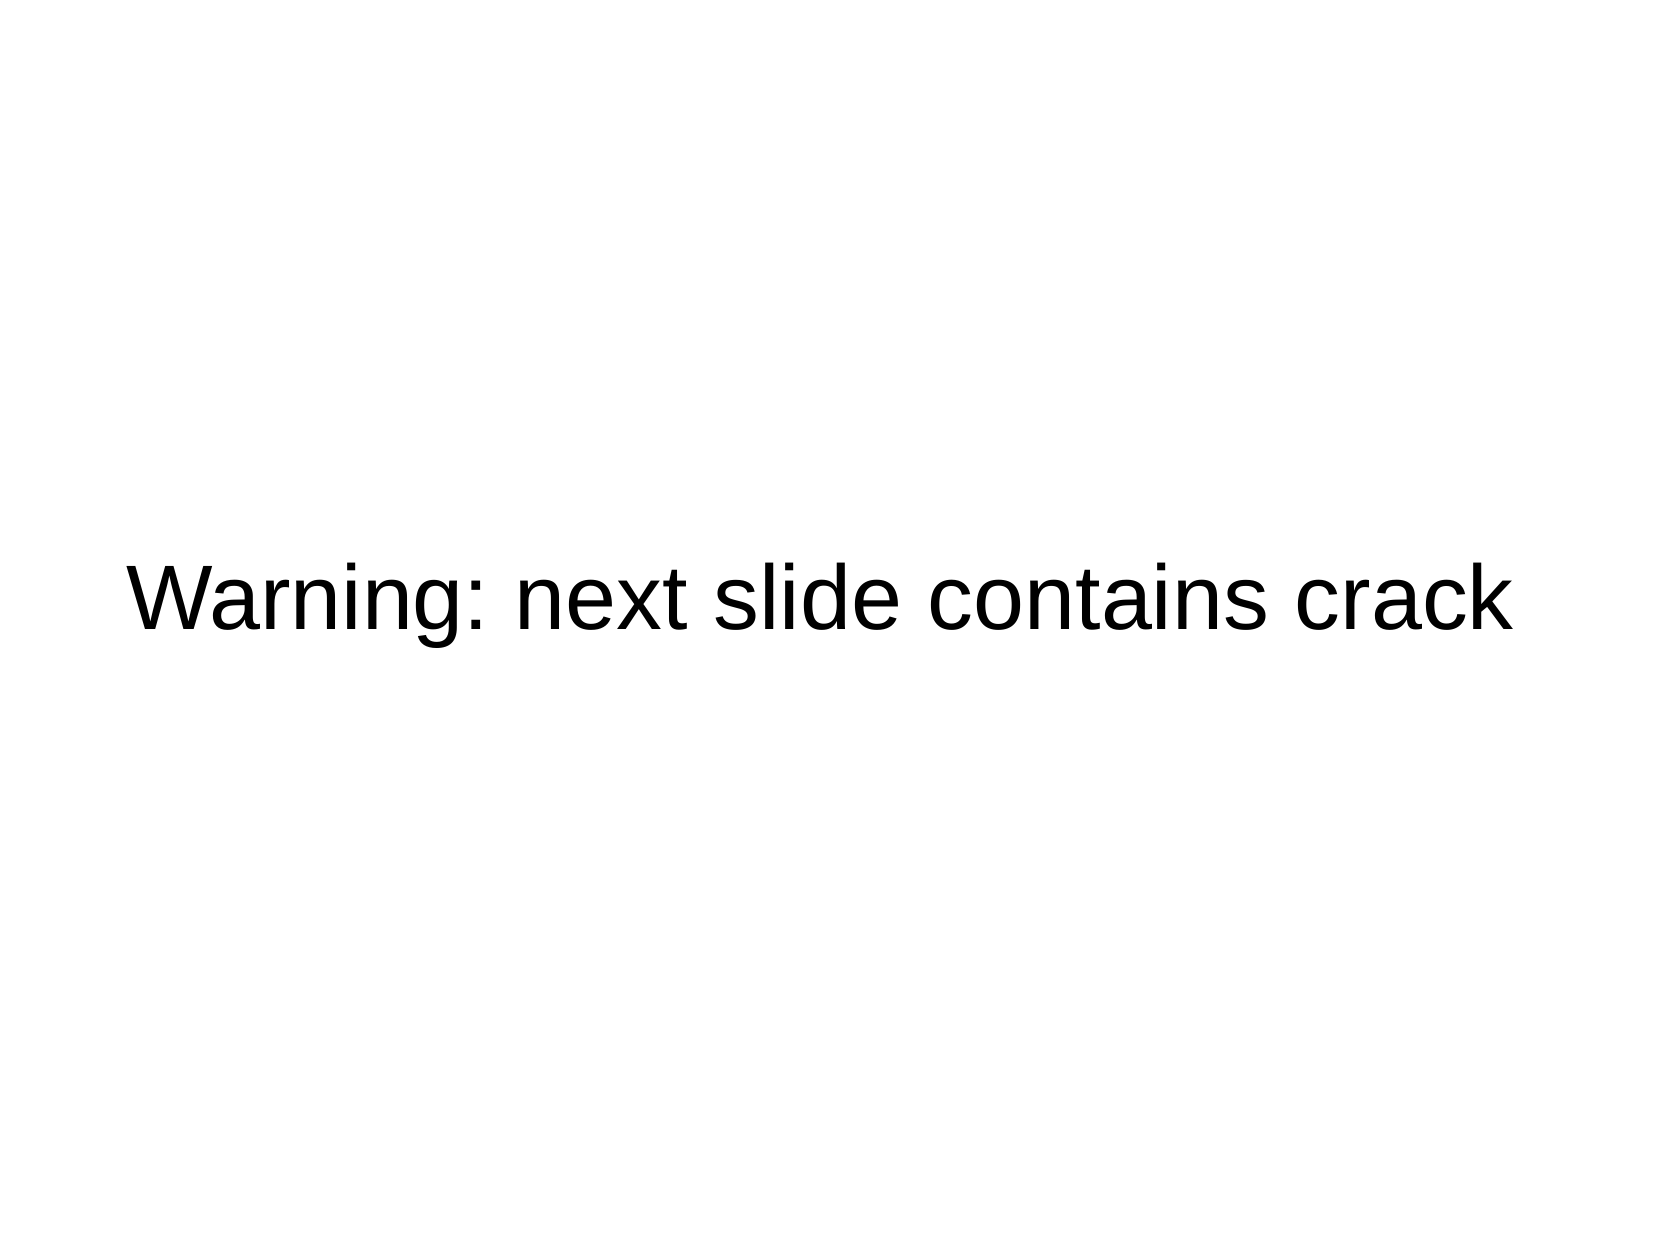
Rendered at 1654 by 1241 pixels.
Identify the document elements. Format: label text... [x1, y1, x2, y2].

title Warning: next slide contains crack [76, 501, 1565, 695]
